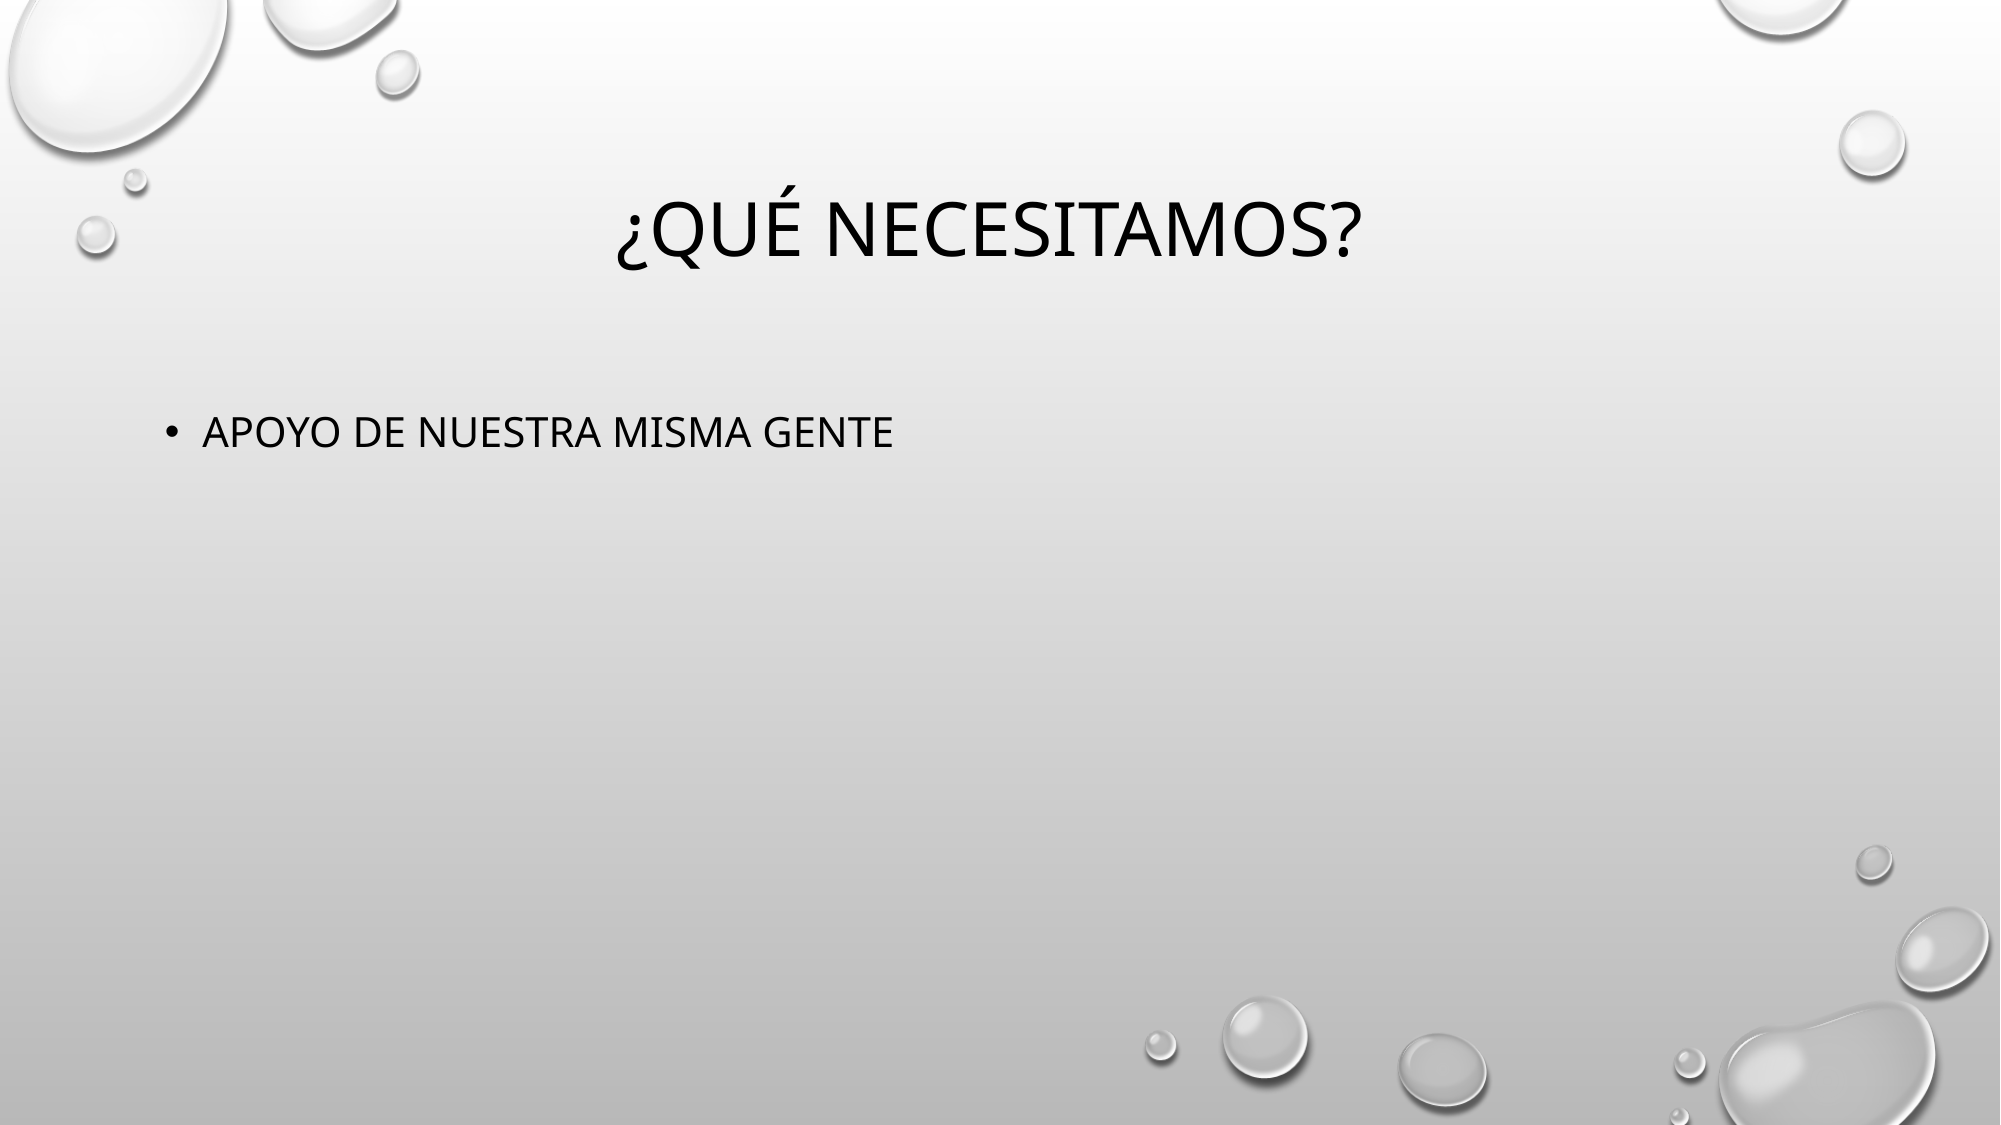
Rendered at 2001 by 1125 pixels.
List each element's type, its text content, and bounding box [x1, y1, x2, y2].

title ¿Qué necesitamos? [149, 101, 1851, 364]
list Apoyo de nuestra misma gente [149, 388, 1850, 950]
